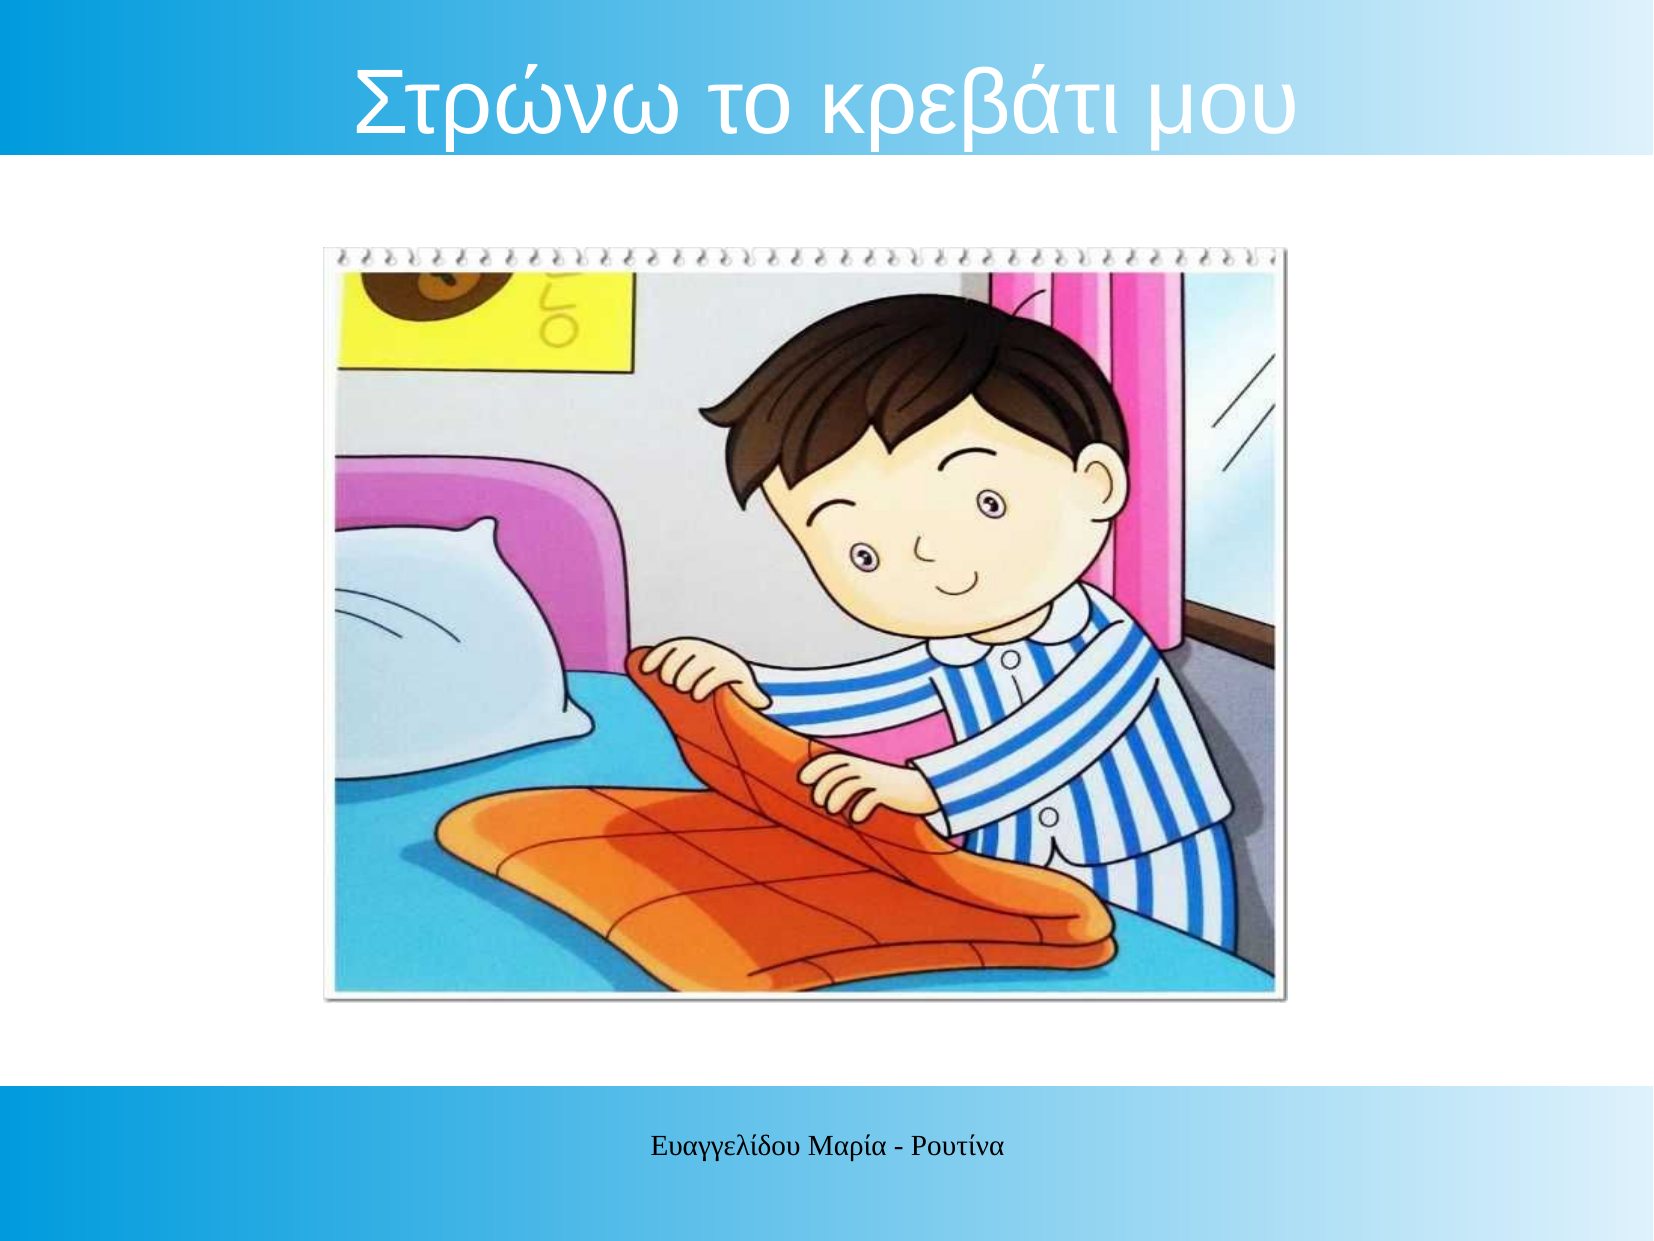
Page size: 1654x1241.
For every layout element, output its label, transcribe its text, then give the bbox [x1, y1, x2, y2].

title Στρώνω το κρεβάτι μου [82, 49, 1571, 155]
picture [323, 247, 1288, 1003]
